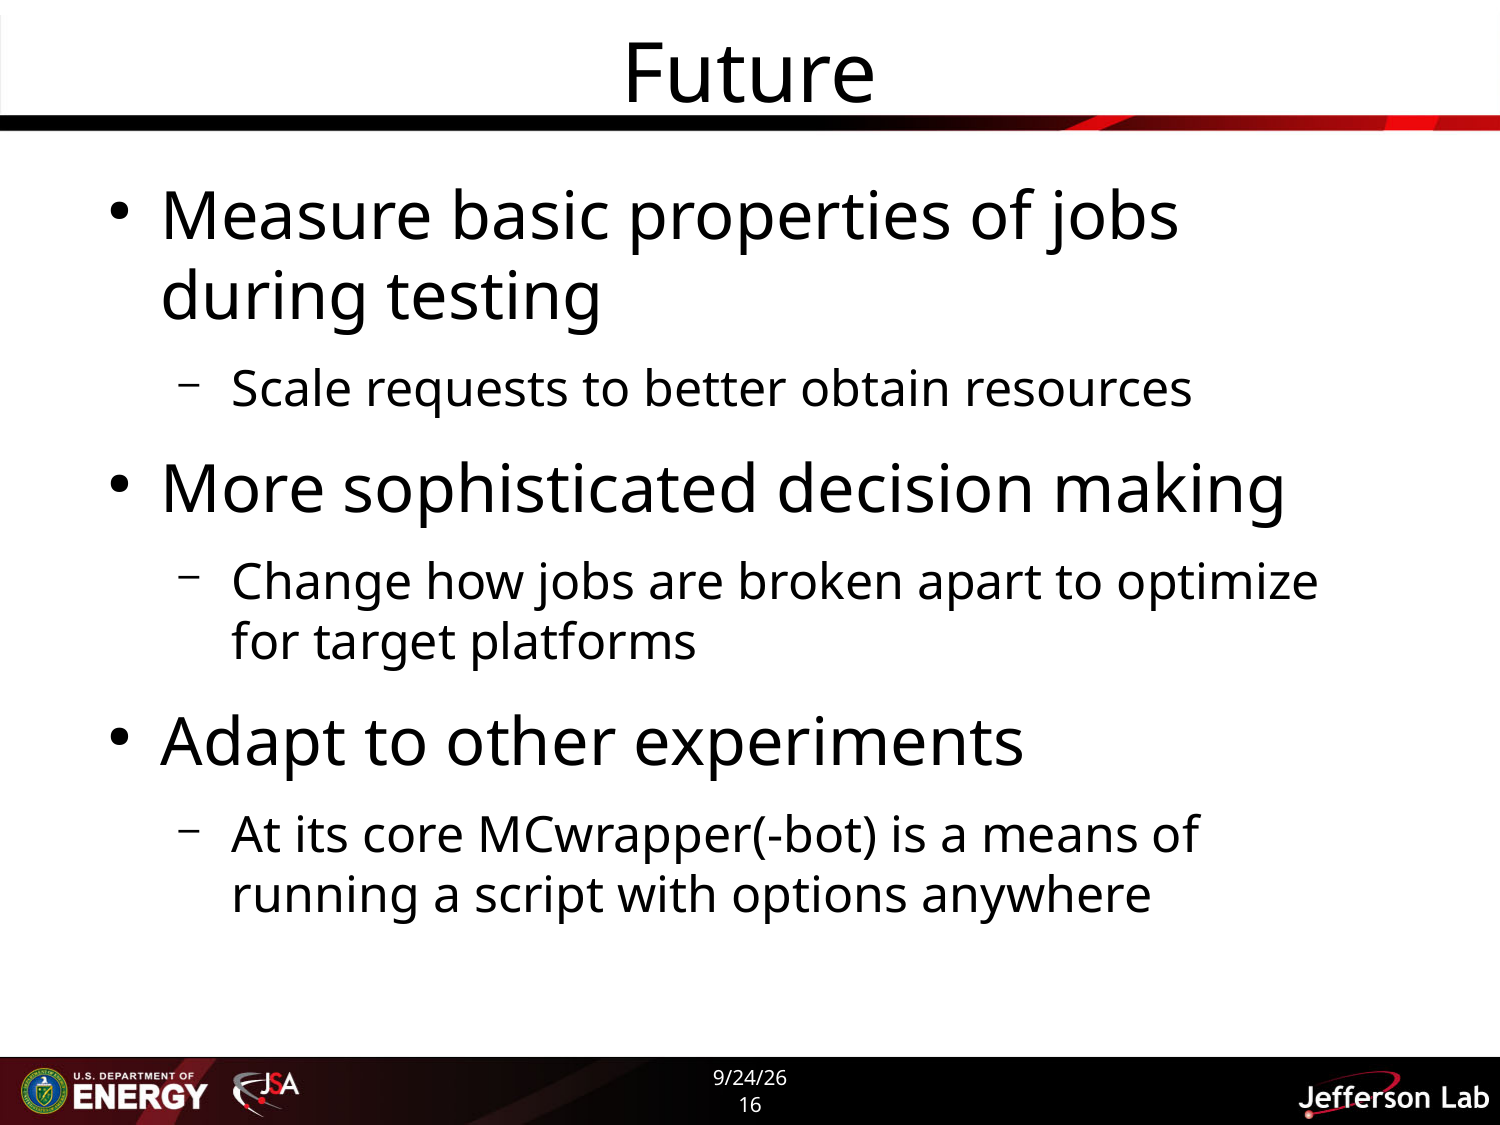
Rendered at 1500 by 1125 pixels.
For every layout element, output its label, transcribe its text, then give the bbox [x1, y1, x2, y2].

title Future [75, 38, 1425, 99]
slide_number <number> [575, 1090, 925, 1122]
picture [0, 0, 1500, 1125]
list Measure basic properties of jobs during testing Scale requests to better obtain resources More sophisticated decision making Change how jobs are broken apart to optimize for target platforms Adapt to other experiments At its core MCwrapper(-bot) is a means of running a script with options anywhere [75, 164, 1366, 1006]
slide_number 11/1/19 [575, 1048, 925, 1090]
